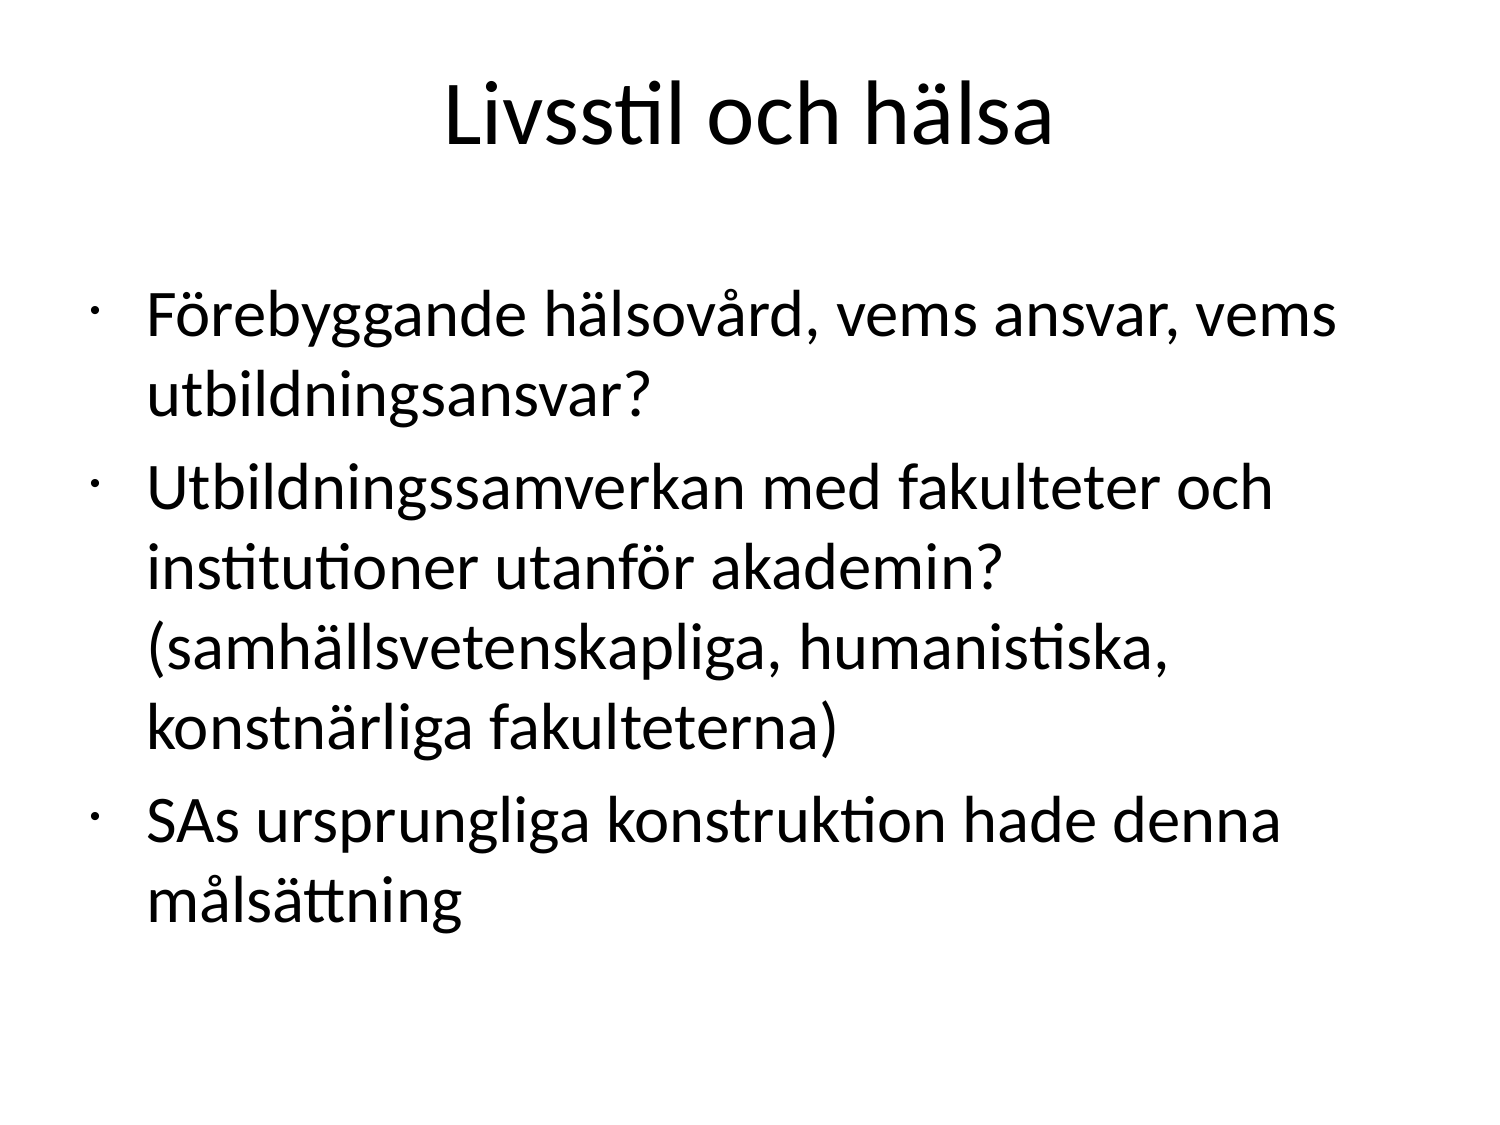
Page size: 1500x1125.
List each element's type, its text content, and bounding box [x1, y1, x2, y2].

list Förebyggande hälsovård, vems ansvar, vems utbildningsansvar? Utbildningssamverkan med fakulteter och institutioner utanför akademin?(samhällsvetenskapliga, humanistiska, konstnärliga fakulteterna) SAs ursprungliga konstruktion hade denna målsättning [75, 262, 1425, 1005]
title Livsstil och hälsa [75, 45, 1425, 233]
